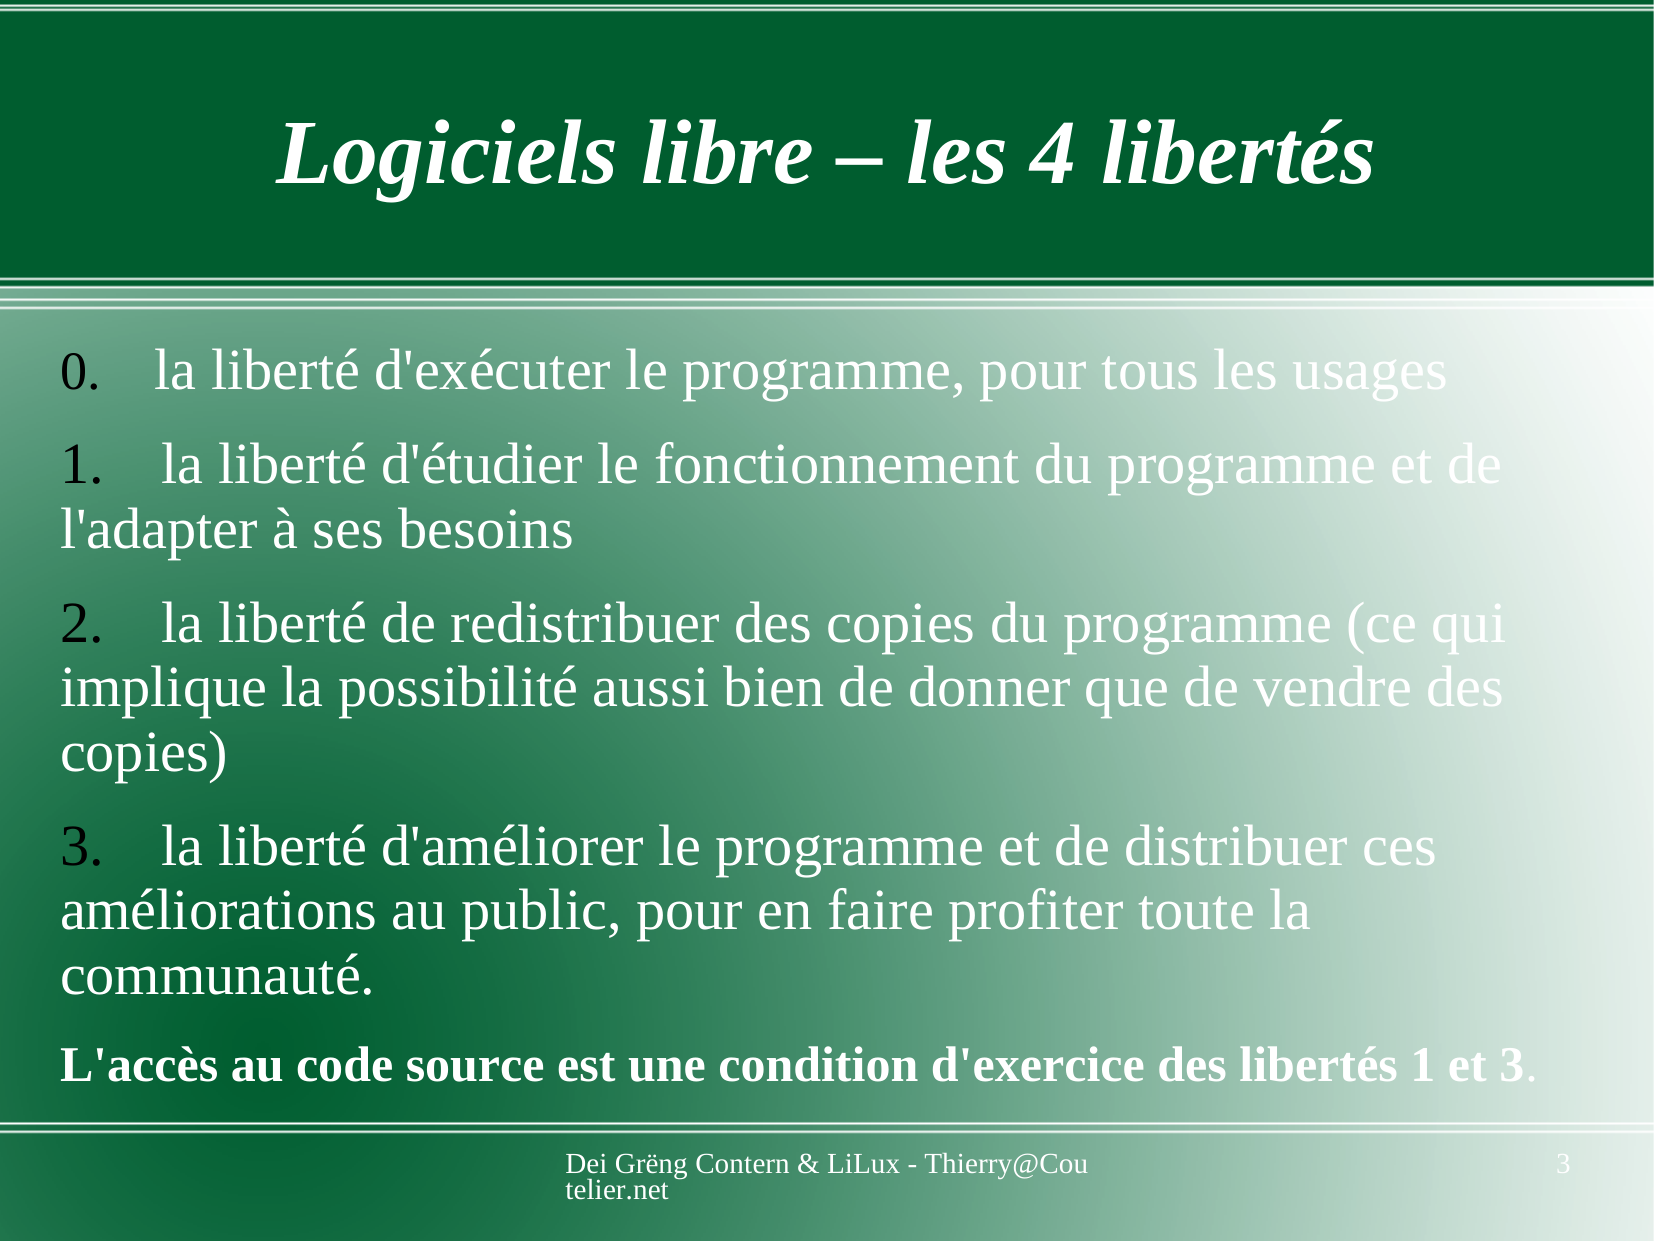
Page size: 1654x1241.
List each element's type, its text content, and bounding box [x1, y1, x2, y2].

list la liberté d'exécuter le programme, pour tous les usages la liberté d'étudier le fonctionnement du programme et de l'adapter à ses besoins la liberté de redistribuer des copies du programme (ce qui implique la possibilité aussi bien de donner que de vendre des copies) la liberté d'améliorer le programme et de distribuer ces améliorations au public, pour en faire profiter toute la communauté. L'accès au code source est une condition d'exercice des libertés 1 et 3. [60, 337, 1621, 1092]
picture [0, 0, 1654, 1241]
title Logiciels libre – les 4 libertés [82, 49, 1571, 257]
